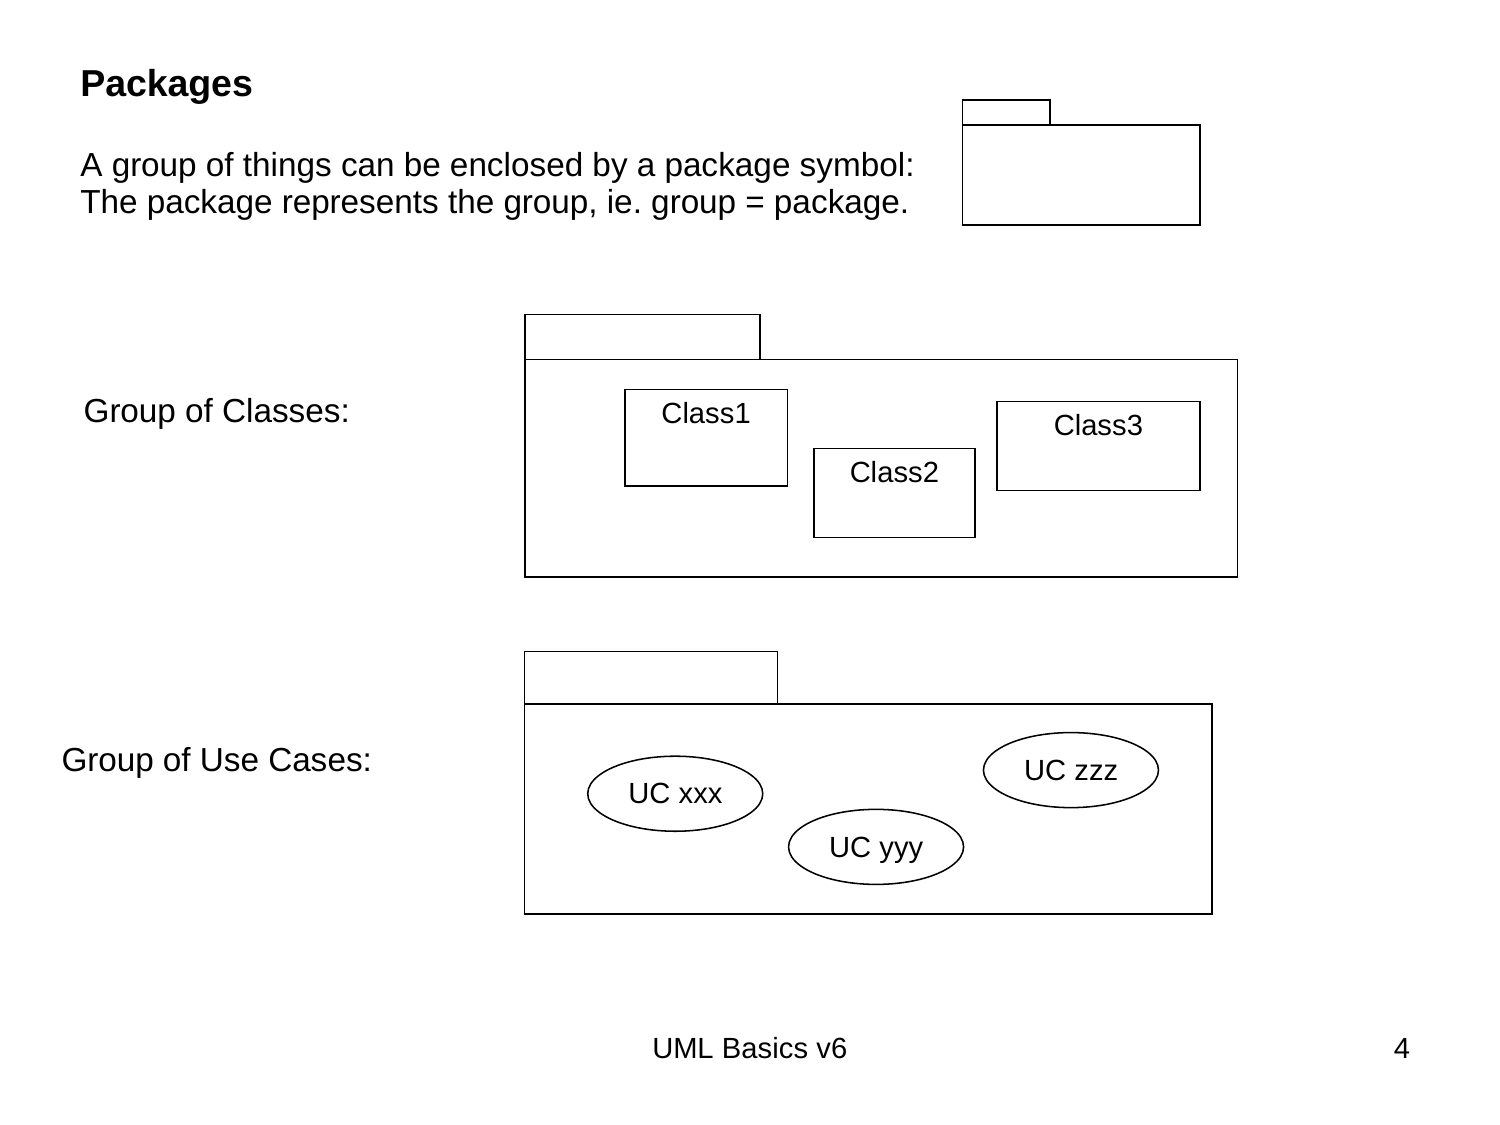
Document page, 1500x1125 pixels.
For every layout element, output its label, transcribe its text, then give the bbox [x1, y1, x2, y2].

text_box Class2 [814, 448, 975, 538]
text_box Class3 [997, 401, 1201, 491]
text_box Class1 [625, 389, 788, 487]
text_box UC xxx [587, 756, 763, 832]
text_box UC yyy [788, 809, 964, 885]
text_box Group of Classes: [68, 385, 366, 438]
text_box Group of Use Cases: [46, 733, 388, 787]
text_box Packages A group of things can be enclosed by a package symbol: The package represents the group, ie. group = package. [65, 54, 931, 229]
text_box UC zzz [983, 732, 1159, 808]
